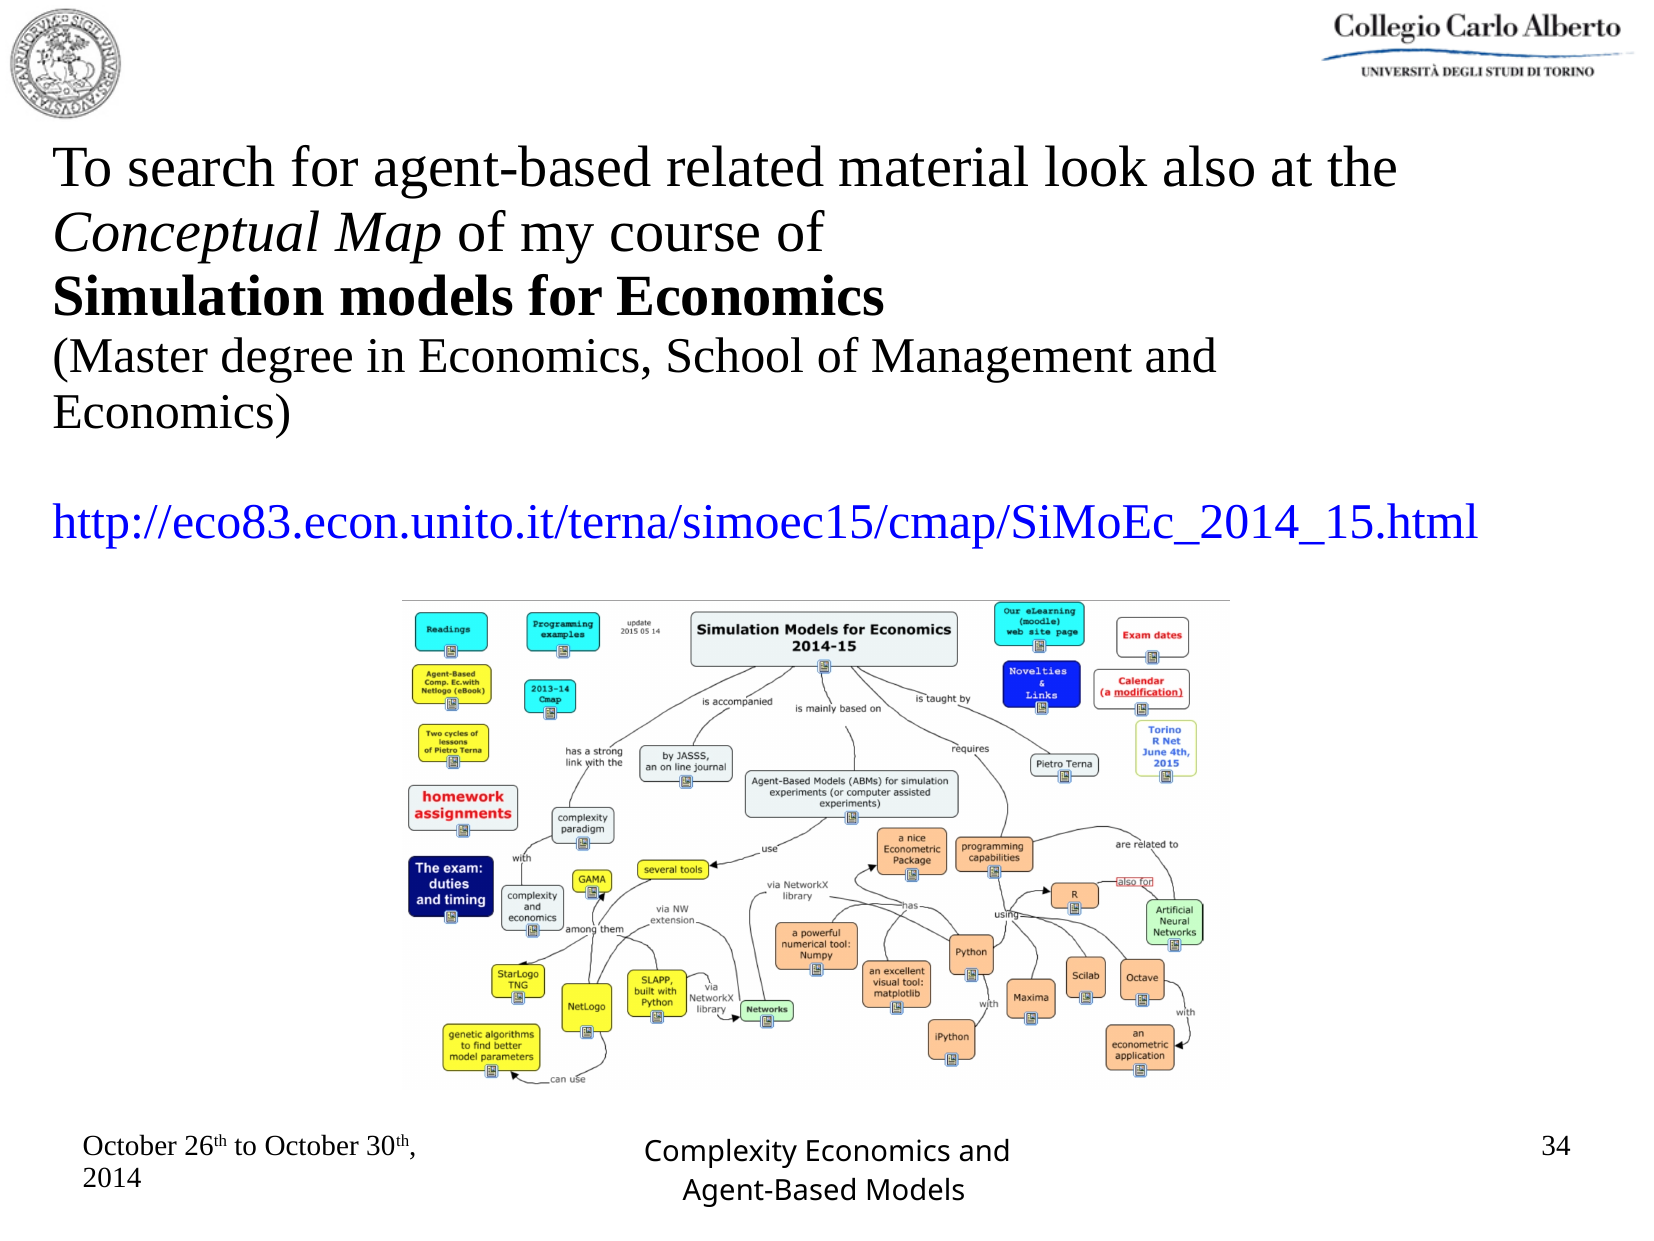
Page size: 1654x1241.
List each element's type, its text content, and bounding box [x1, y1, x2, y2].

picture [402, 600, 1230, 1090]
text_box To search for agent-based related material look also at the Conceptual Map of my course of Simulation models for Economics (Master degree in Economics, School of Management and Economics) http://eco83.econ.unito.it/terna/simoec15/cmap/SiMoEc_2014_15.html [37, 127, 1493, 557]
picture [5, 5, 125, 122]
picture [1312, 0, 1645, 92]
